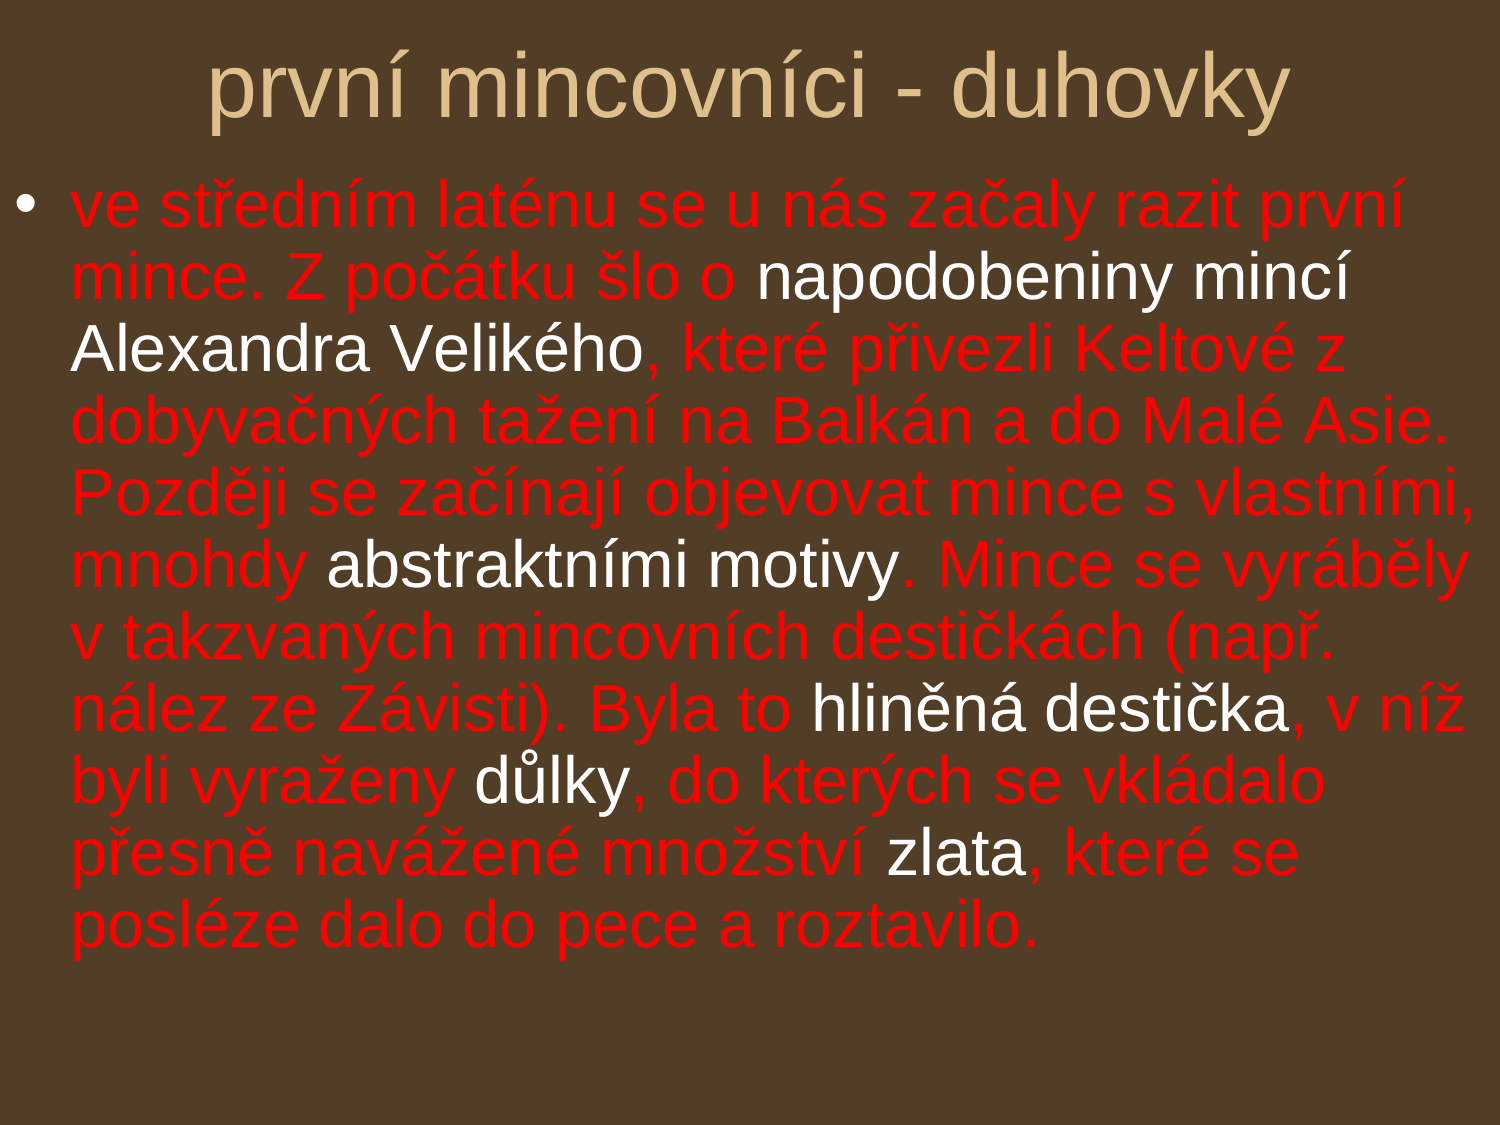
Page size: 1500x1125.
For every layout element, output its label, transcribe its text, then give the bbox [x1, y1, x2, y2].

list ve středním laténu se u nás začaly razit první mince. Z počátku šlo o napodobeniny mincí Alexandra Velikého, které přivezli Keltové z dobyvačných tažení na Balkán a do Malé Asie. Později se začínají objevovat mince s vlastními, mnohdy abstraktními motivy. Mince se vyráběly v takzvaných mincovních destičkách (např. nález ze Závisti). Byla to hliněná destička, v níž byli vyraženy důlky, do kterých se vkládalo přesně navážené množství zlata, které se posléze dalo do pece a roztavilo. [0, 162, 1500, 1125]
title první mincovníci - duhovky [75, 0, 1426, 162]
